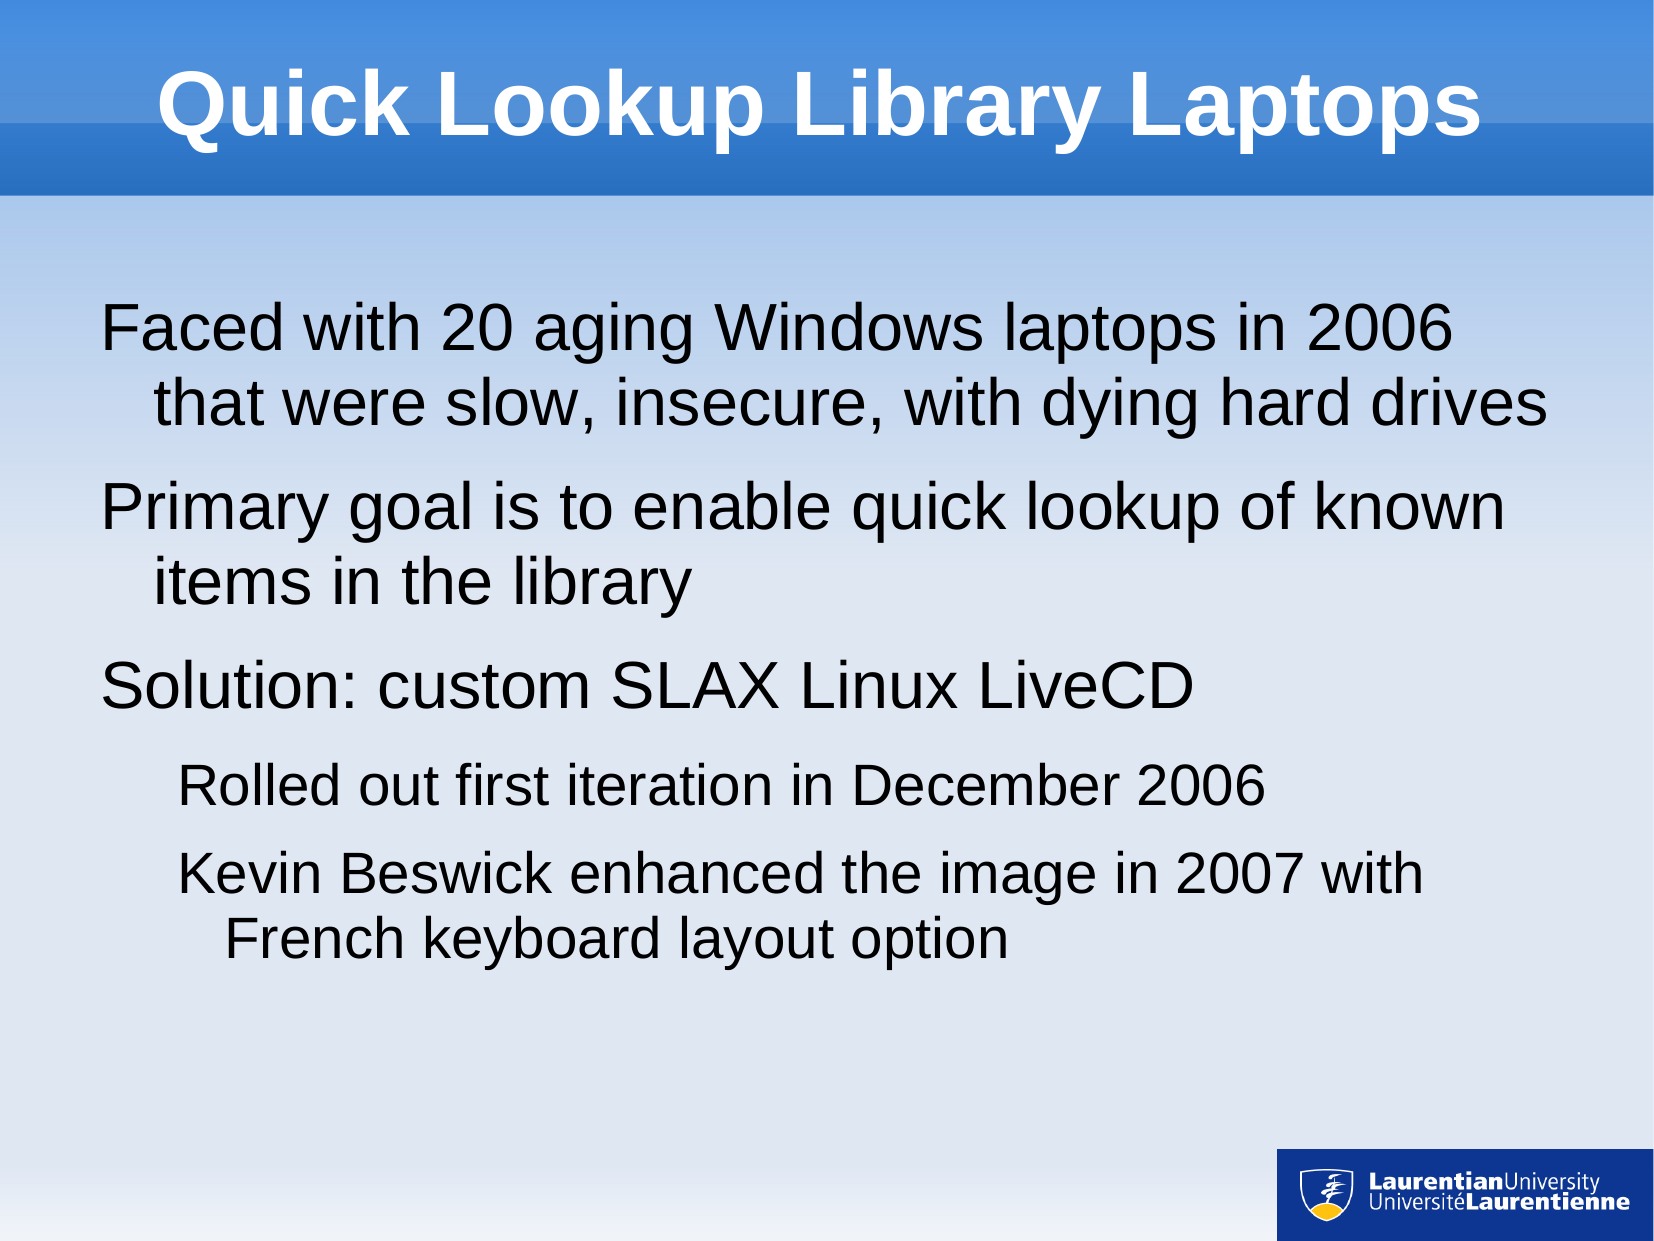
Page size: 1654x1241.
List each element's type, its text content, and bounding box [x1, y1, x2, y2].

picture [0, 0, 1654, 1241]
list Faced with 20 aging Windows laptops in 2006 that were slow, insecure, with dying hard drives Primary goal is to enable quick lookup of known items in the library Solution: custom SLAX Linux LiveCD Rolled out first iteration in December 2006 Kevin Beswick enhanced the image in 2007 with French keyboard layout option [82, 290, 1571, 1109]
title Quick Lookup Library Laptops [76, 0, 1565, 208]
